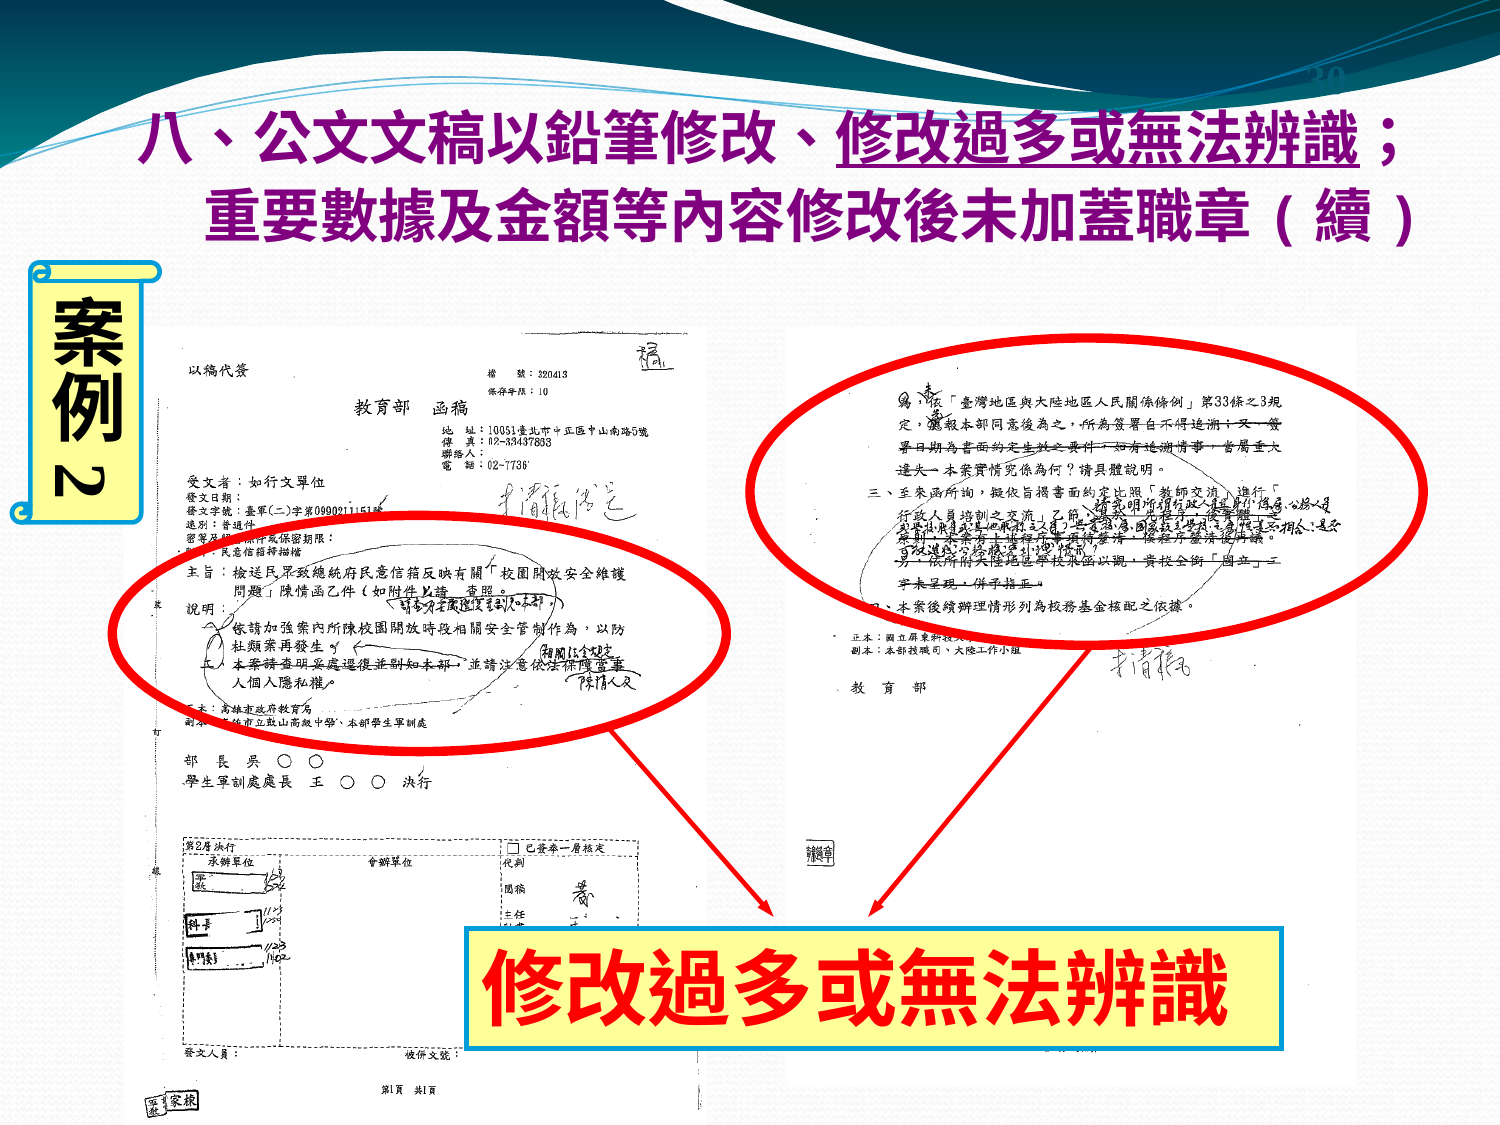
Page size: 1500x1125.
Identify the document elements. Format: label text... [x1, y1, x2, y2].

text_box [112, 515, 727, 752]
chart [785, 326, 1357, 422]
list 八、公文文稿以鉛筆修改、修改過多或無法辨識； 重要數據及金額等內容修改後未加蓋職章(續) [76, 101, 1500, 280]
chart [611, 675, 708, 837]
text_box 案例2 [11, 262, 160, 523]
text_box [1305, 42, 1431, 101]
chart [785, 561, 1357, 1086]
text_box [749, 337, 1424, 646]
chart [123, 666, 708, 1125]
text_box 修改過多或無法辨識 [466, 928, 1282, 1049]
chart [123, 326, 708, 601]
